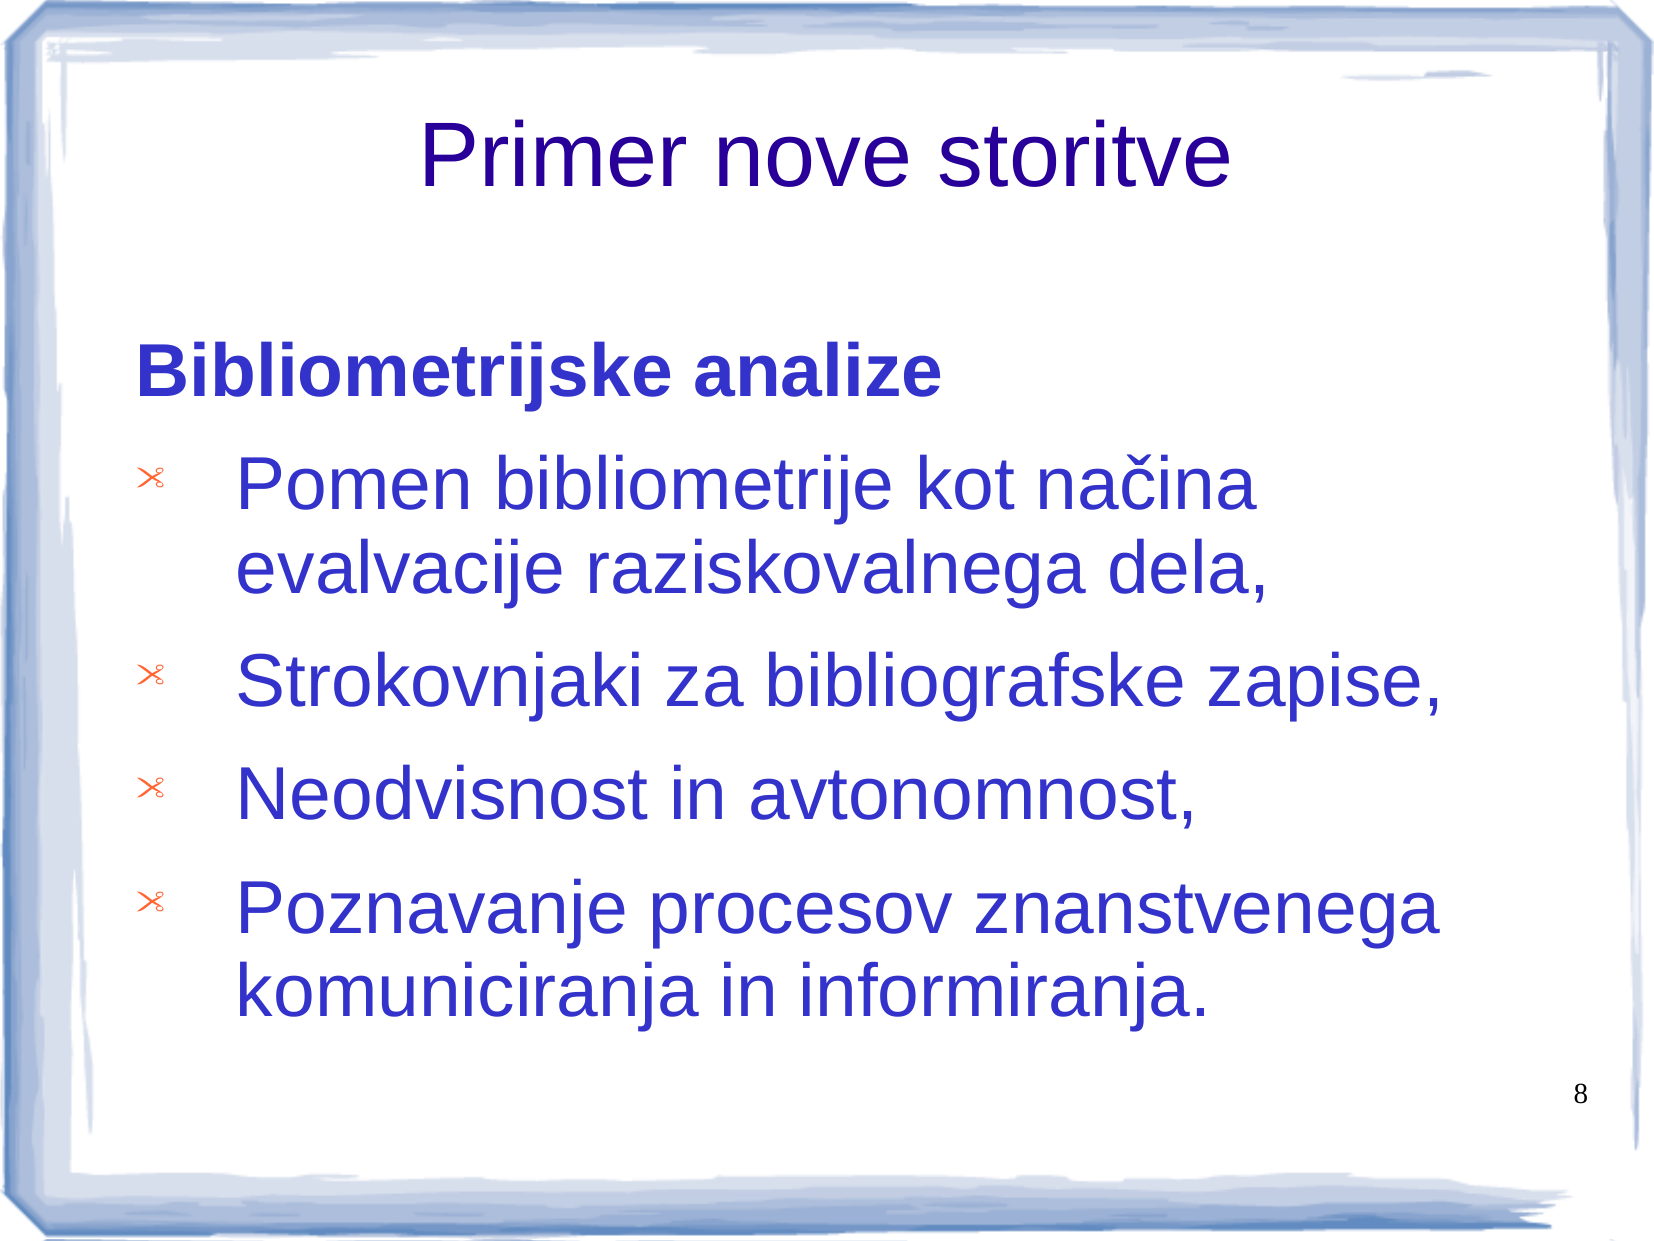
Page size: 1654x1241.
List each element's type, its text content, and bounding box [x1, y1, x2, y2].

list Bibliometrijske analize Pomen bibliometrije kot načina evalvacije raziskovalnega dela, Strokovnjaki za bibliografske zapise, Neodvisnost in avtonomnost, Poznavanje procesov znanstvenega komuniciranja in informiranja. [118, 324, 1571, 1087]
picture [0, 0, 1654, 1241]
text_box <number> [1203, 1076, 1589, 1162]
title Primer nove storitve [82, 56, 1571, 249]
